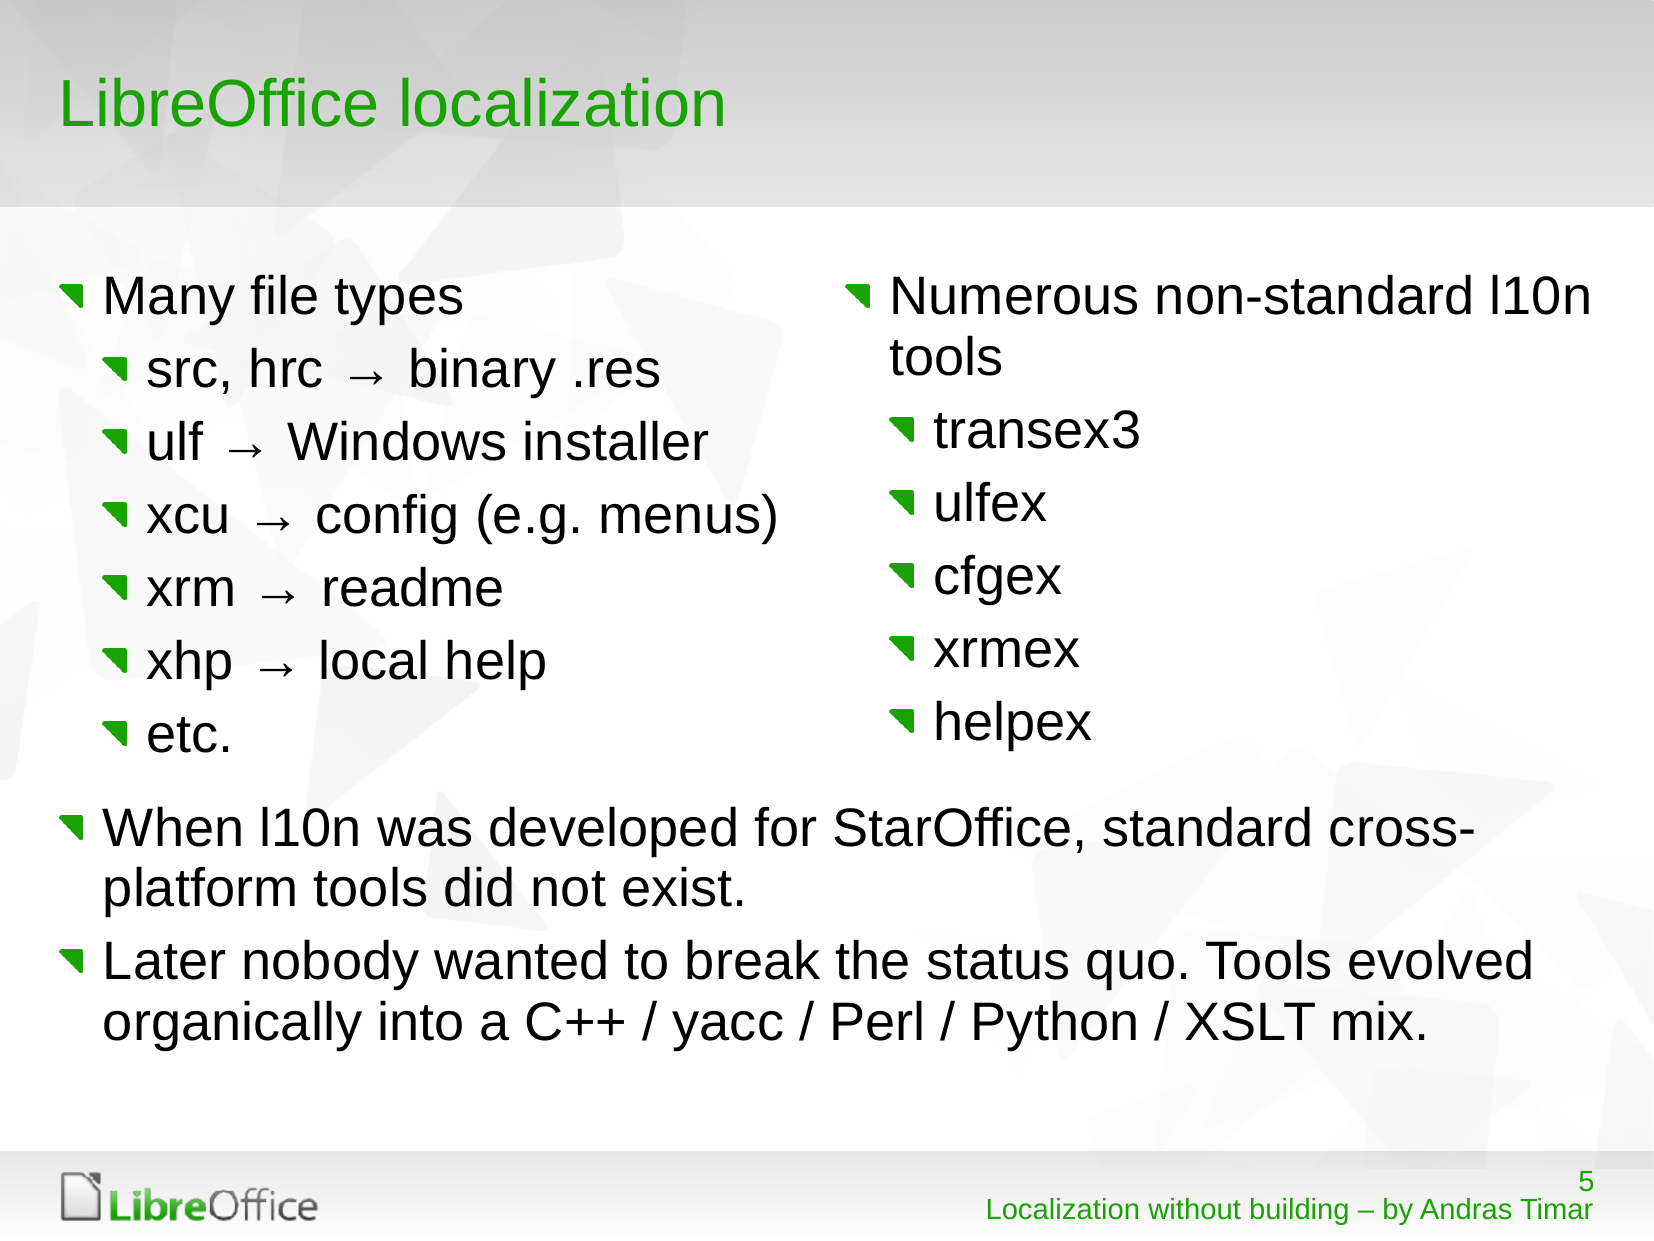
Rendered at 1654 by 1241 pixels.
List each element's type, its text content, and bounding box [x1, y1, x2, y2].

picture [915, 548, 1654, 1169]
list Many file types src, hrc → binary .res ulf → Windows installer xcu → config (e.g. menus) xrm → readme xhp → local help etc. [59, 265, 809, 764]
list Numerous non-standard l10n tools transex3 ulfex cfgex xrmex helpex [845, 265, 1596, 752]
picture [41, 1152, 337, 1240]
title LibreOffice localization [59, 29, 1595, 178]
picture [0, 0, 783, 931]
list When l10n was developed for StarOffice, standard cross-platform tools did not exist. Later nobody wanted to break the status quo. Tools evolved organically into a C++ / yacc / Perl / Python / XSLT mix. [59, 797, 1595, 1084]
